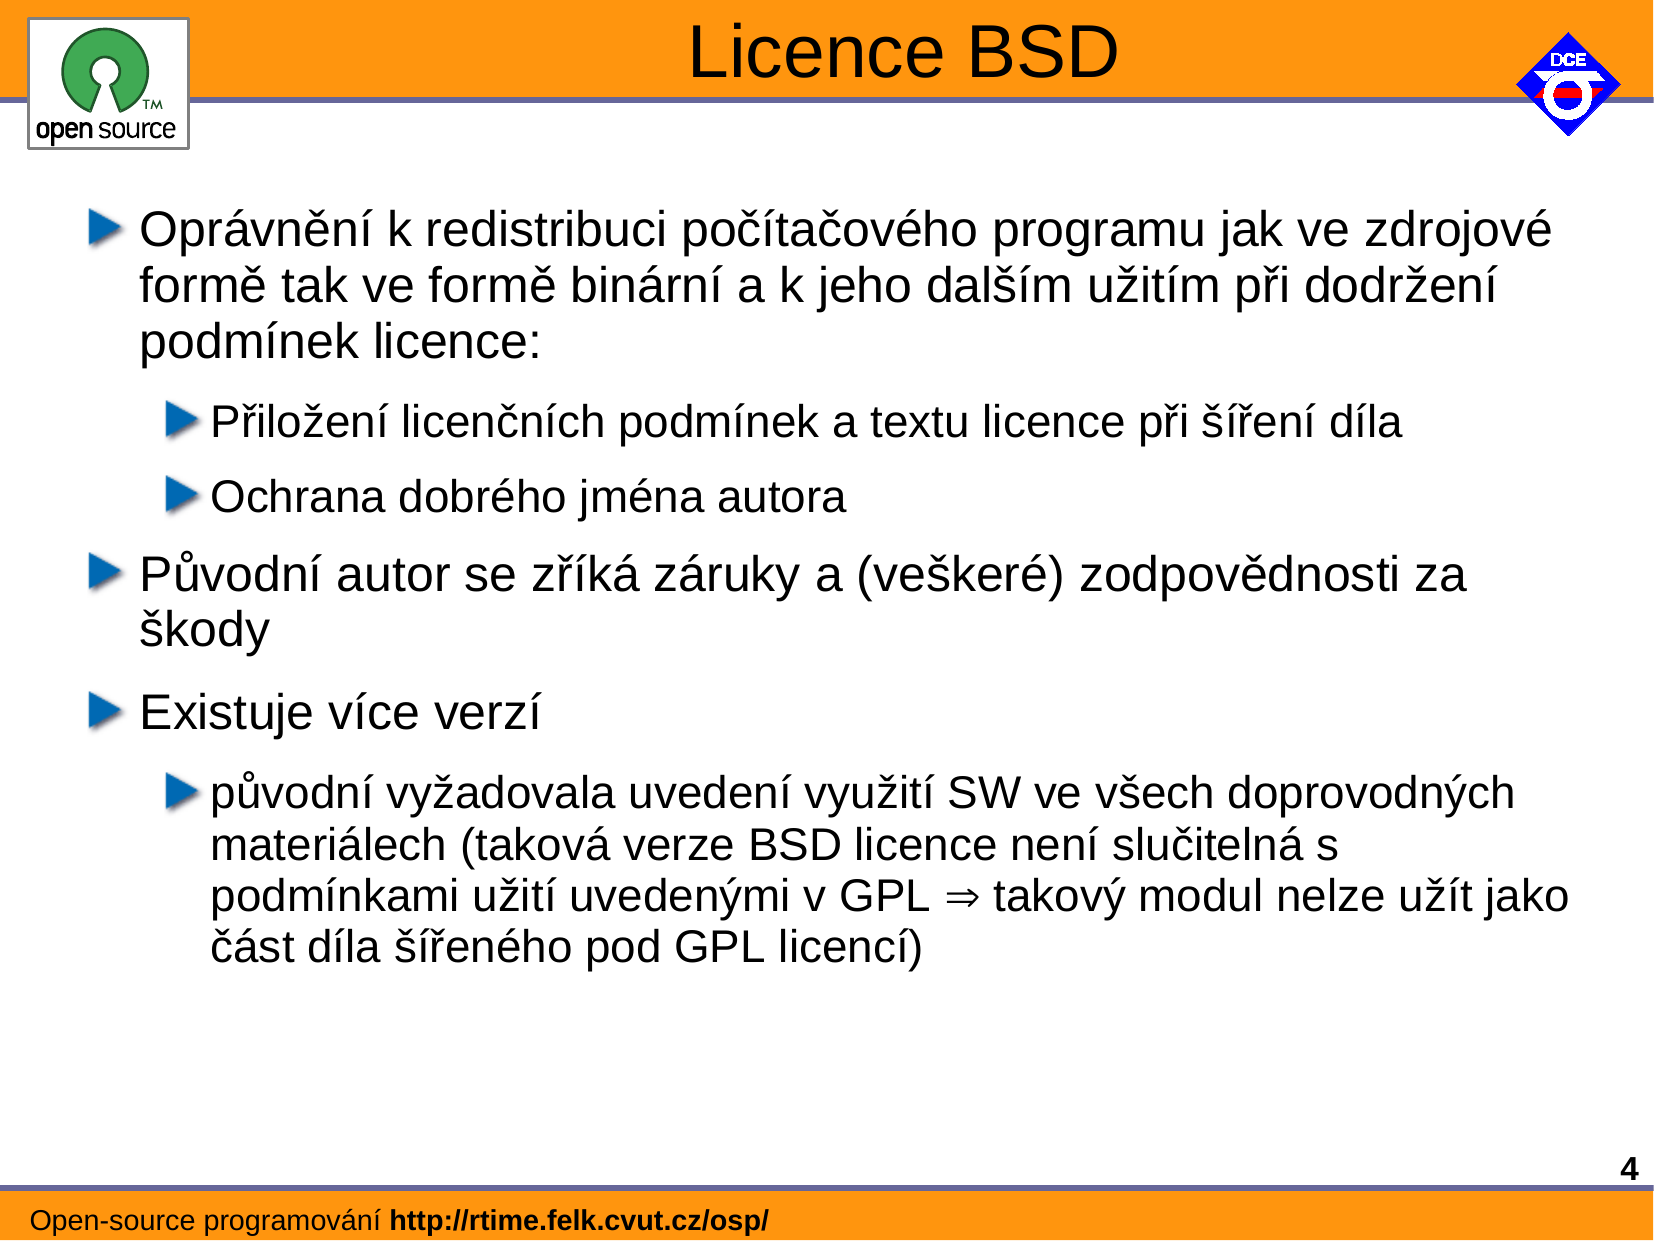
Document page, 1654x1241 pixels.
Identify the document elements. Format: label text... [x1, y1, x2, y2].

list Oprávnění k redistribuci počítačového programu jak ve zdrojové formě tak ve formě binární a k jeho dalším užitím při dodržení podmínek licence: Přiložení licenčních podmínek a textu licence při šíření díla Ochrana dobrého jména autora Původní autor se zříká záruky a (veškeré) zodpovědnosti za škody Existuje více verzí původní vyžadovala uvedení využití SW ve všech doprovodných materiálech (taková verze BSD licence není slučitelná s podmínkami užití uvedenými v GPL ⇒ takový modul nelze užít jako část díla šířeného pod GPL licencí) [68, 201, 1592, 1106]
title Licence BSD [178, 4, 1631, 98]
